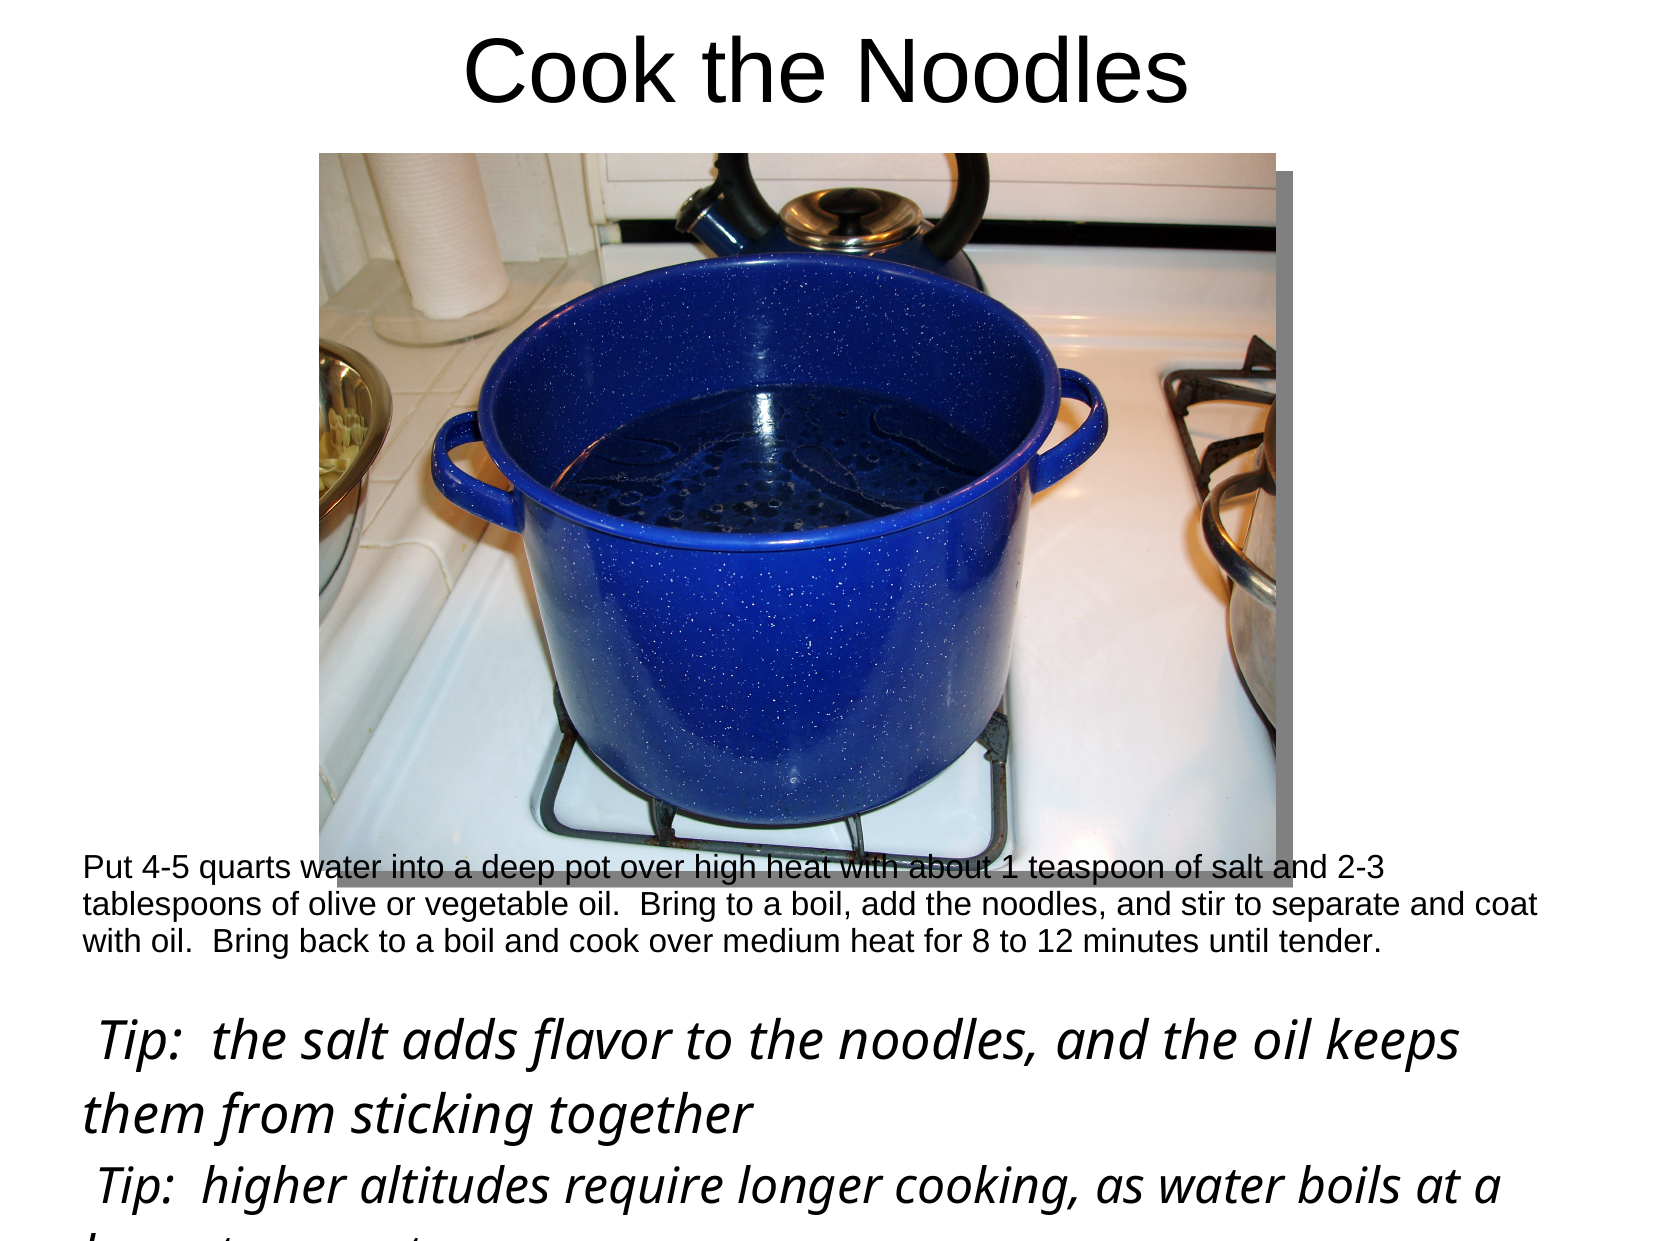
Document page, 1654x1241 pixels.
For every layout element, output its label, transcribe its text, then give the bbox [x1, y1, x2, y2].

picture [770, 862, 778, 871]
picture [357, 862, 366, 868]
picture [623, 862, 633, 871]
picture [723, 862, 732, 871]
subtitle Put 4-5 quarts water into a deep pot over high heat with about 1 teaspoon of salt and 2-3 tablespoons of olive or vegetable oil. Bring to a boil, add the noodles, and stir to separate and coat with oil. Bring back to a boil and cook over medium heat for 8 to 12 minutes until tender. Tip: the salt adds flavor to the noodles, and the oil keeps them from sticking together Tip: higher altitudes require longer cooking, as water boils at a lower temperature [82, 929, 1571, 1241]
picture [523, 862, 532, 868]
picture [1042, 862, 1051, 868]
picture [319, 153, 1276, 871]
picture [743, 862, 751, 871]
picture [931, 862, 940, 871]
picture [1178, 862, 1188, 871]
picture [541, 862, 550, 871]
picture [698, 862, 706, 871]
picture [504, 862, 513, 868]
picture [1113, 862, 1123, 871]
picture [403, 862, 411, 871]
picture [485, 862, 494, 871]
title Cook the Noodles [82, 19, 1571, 123]
picture [660, 862, 669, 868]
picture [885, 862, 893, 871]
picture [569, 862, 578, 871]
picture [789, 862, 798, 868]
picture [1132, 862, 1142, 871]
picture [1151, 862, 1159, 871]
picture [587, 862, 597, 871]
picture [1096, 862, 1105, 871]
picture [949, 862, 959, 871]
picture [430, 862, 440, 871]
